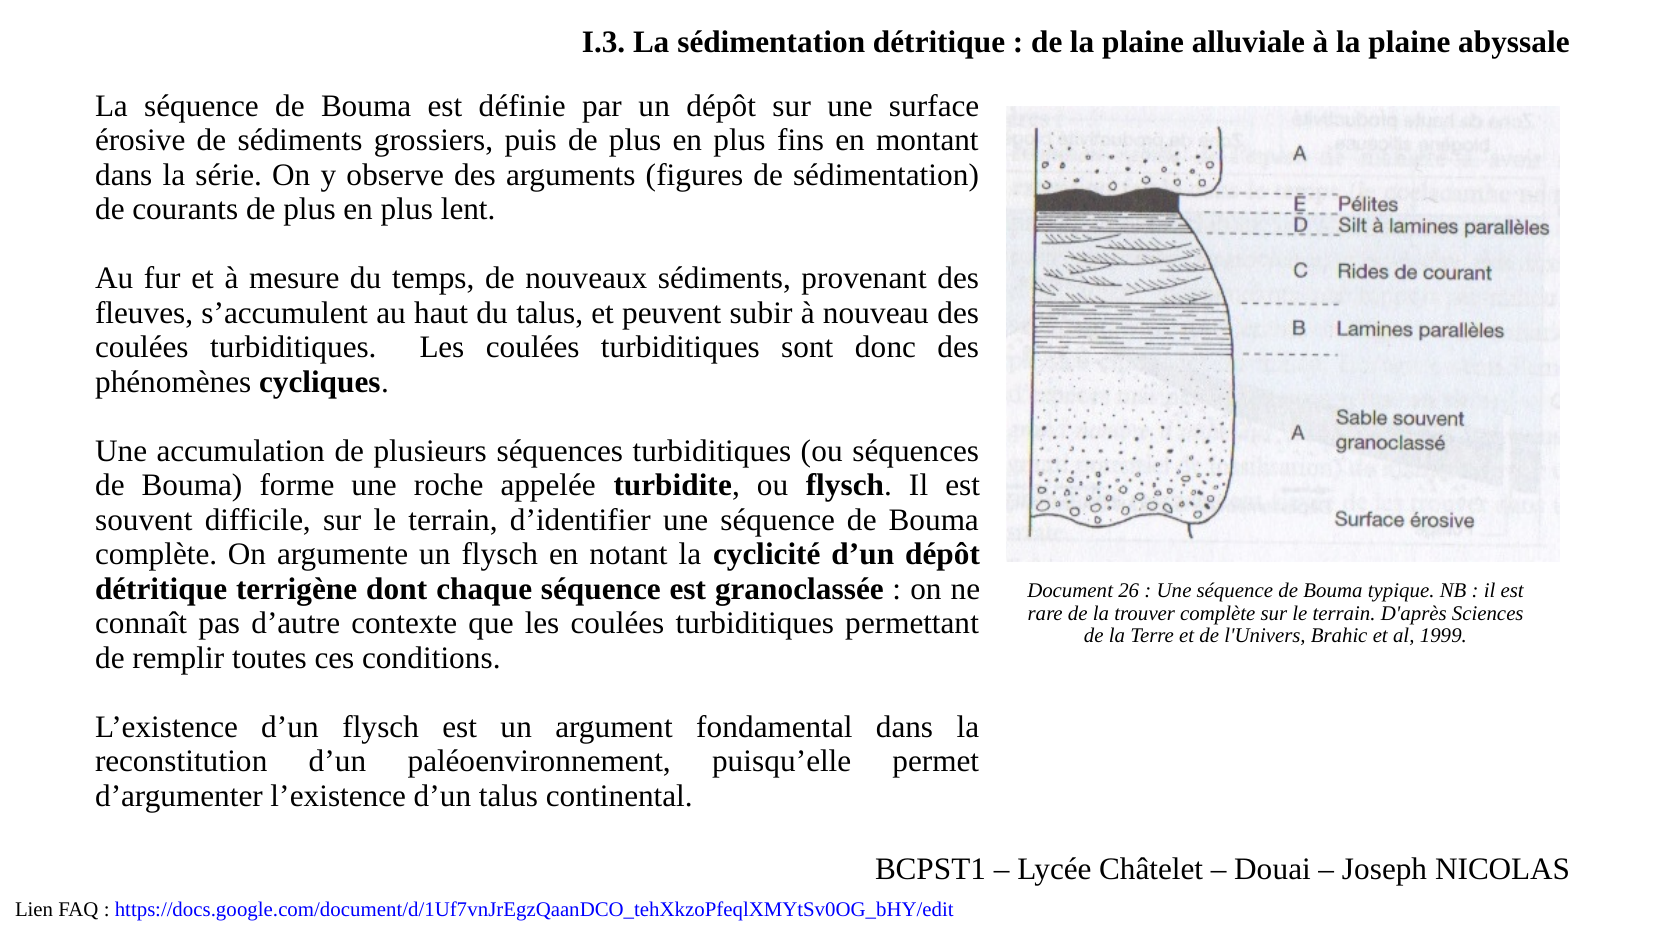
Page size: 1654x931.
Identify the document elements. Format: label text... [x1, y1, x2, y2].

text_box Document 26 : Une séquence de Bouma typique. NB : il est rare de la trouver complète sur le terrain. D'après Sciences de la Terre et de l'Univers, Brahic et al, 1999. [1015, 578, 1536, 686]
text_box I.3. La sédimentation détritique : de la plaine alluviale à la plaine abyssale [496, 5, 1571, 78]
text_box La séquence de Bouma est définie par un dépôt sur une surface érosive de sédiments grossiers, puis de plus en plus fins en montant dans la série. On y observe des arguments (figures de sédimentation) de courants de plus en plus lent. Au fur et à mesure du temps, de nouveaux sédiments, provenant des fleuves, s’accumulent au haut du talus, et peuvent subir à nouveau des coulées turbiditiques. Les coulées turbiditiques sont donc des phénomènes cycliques. Une accumulation de plusieurs séquences turbiditiques (ou séquences de Bouma) forme une roche appelée turbidite, ou flysch. Il est souvent difficile, sur le terrain, d’identifier une séquence de Bouma complète. On argumente un flysch en notant la cyclicité d’un dépôt détritique terrigène dont chaque séquence est granoclassée : on ne connaît pas d’autre contexte que les coulées turbiditiques permettant de remplir toutes ces conditions. L’existence d’un flysch est un argument fondamental dans la reconstitution d’un paléoenvironnement, puisqu’elle permet d’argumenter l’existence d’un talus continental. [95, 88, 981, 931]
text_box BCPST1 – Lycée Châtelet – Douai – Joseph NICOLAS [981, 832, 1571, 905]
text_box Lien FAQ : https://docs.google.com/document/d/1Uf7vnJrEgzQaanDCO_tehXkzoPfeqlXMYtSv0OG_bHY/edit [0, 897, 95, 931]
picture [1006, 106, 1560, 562]
